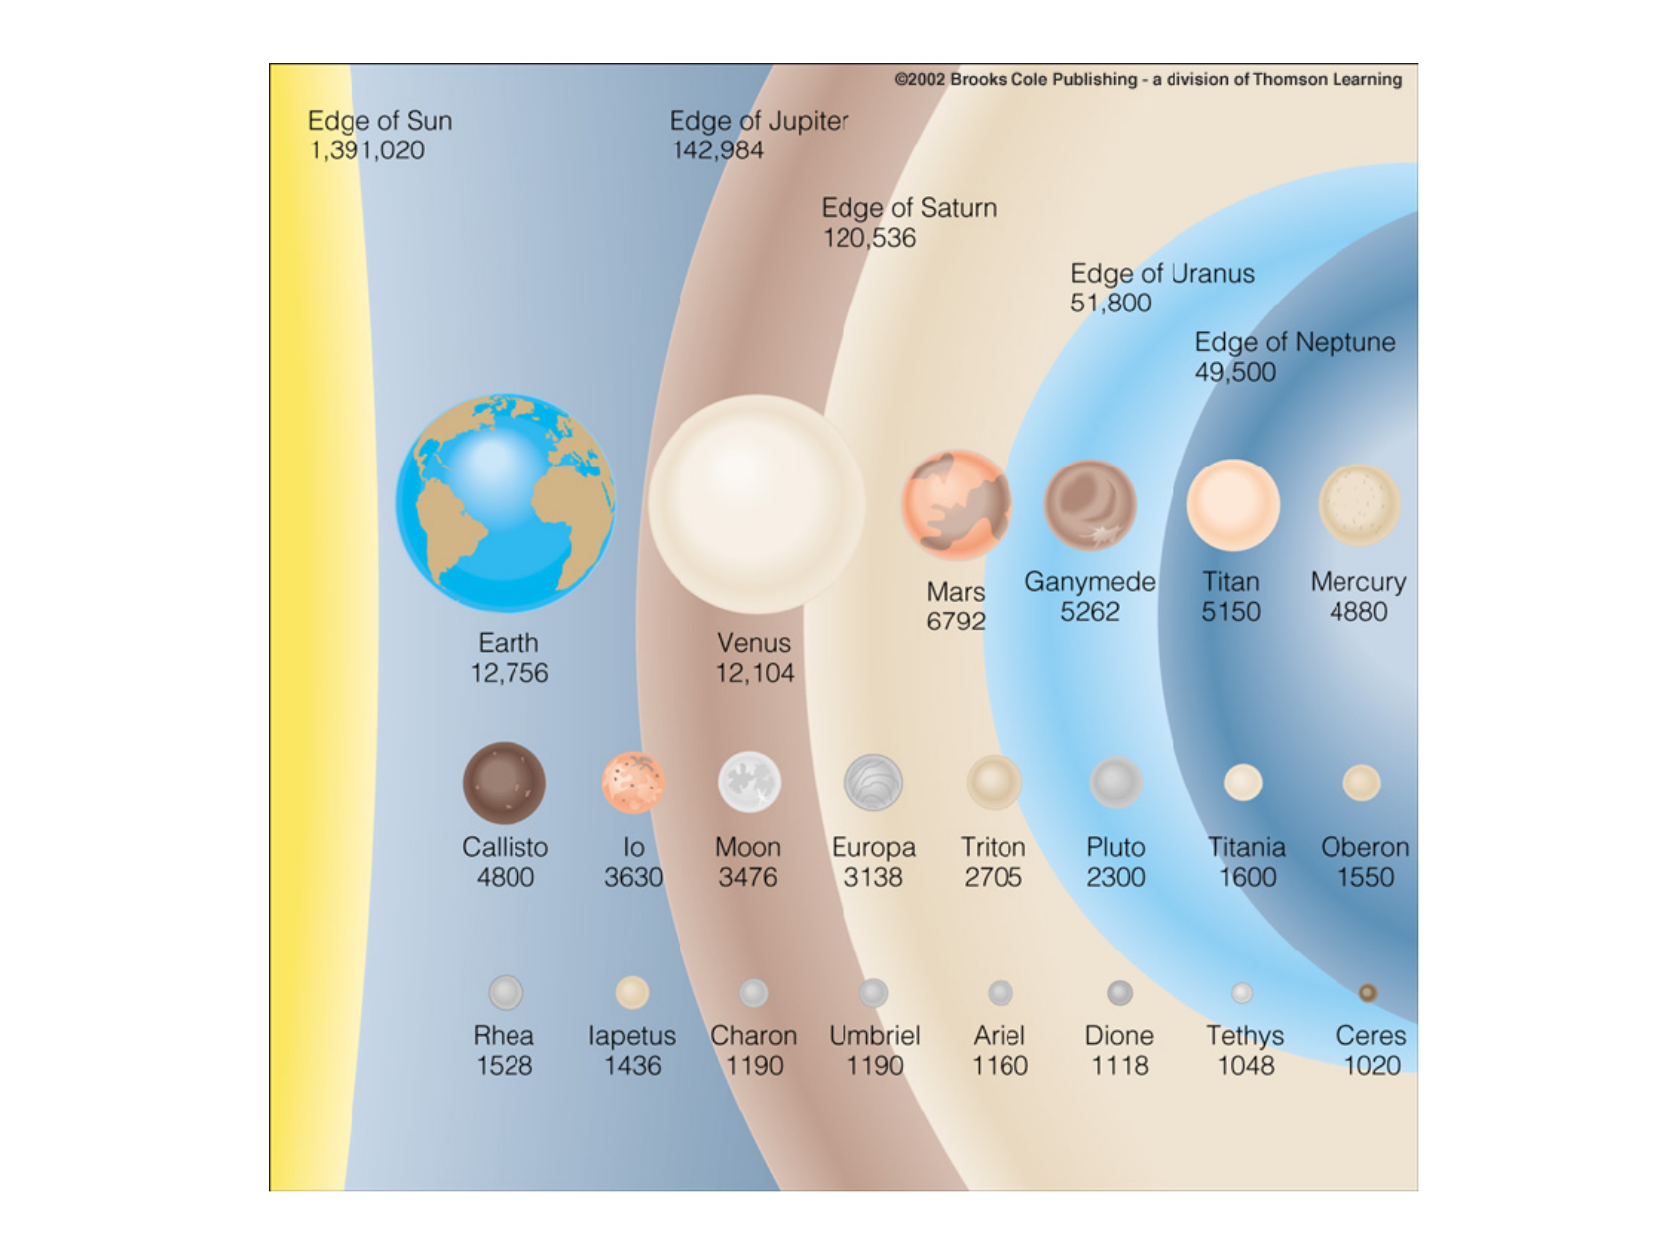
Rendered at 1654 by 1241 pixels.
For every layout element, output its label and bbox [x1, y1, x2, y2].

picture [269, 63, 1420, 1193]
